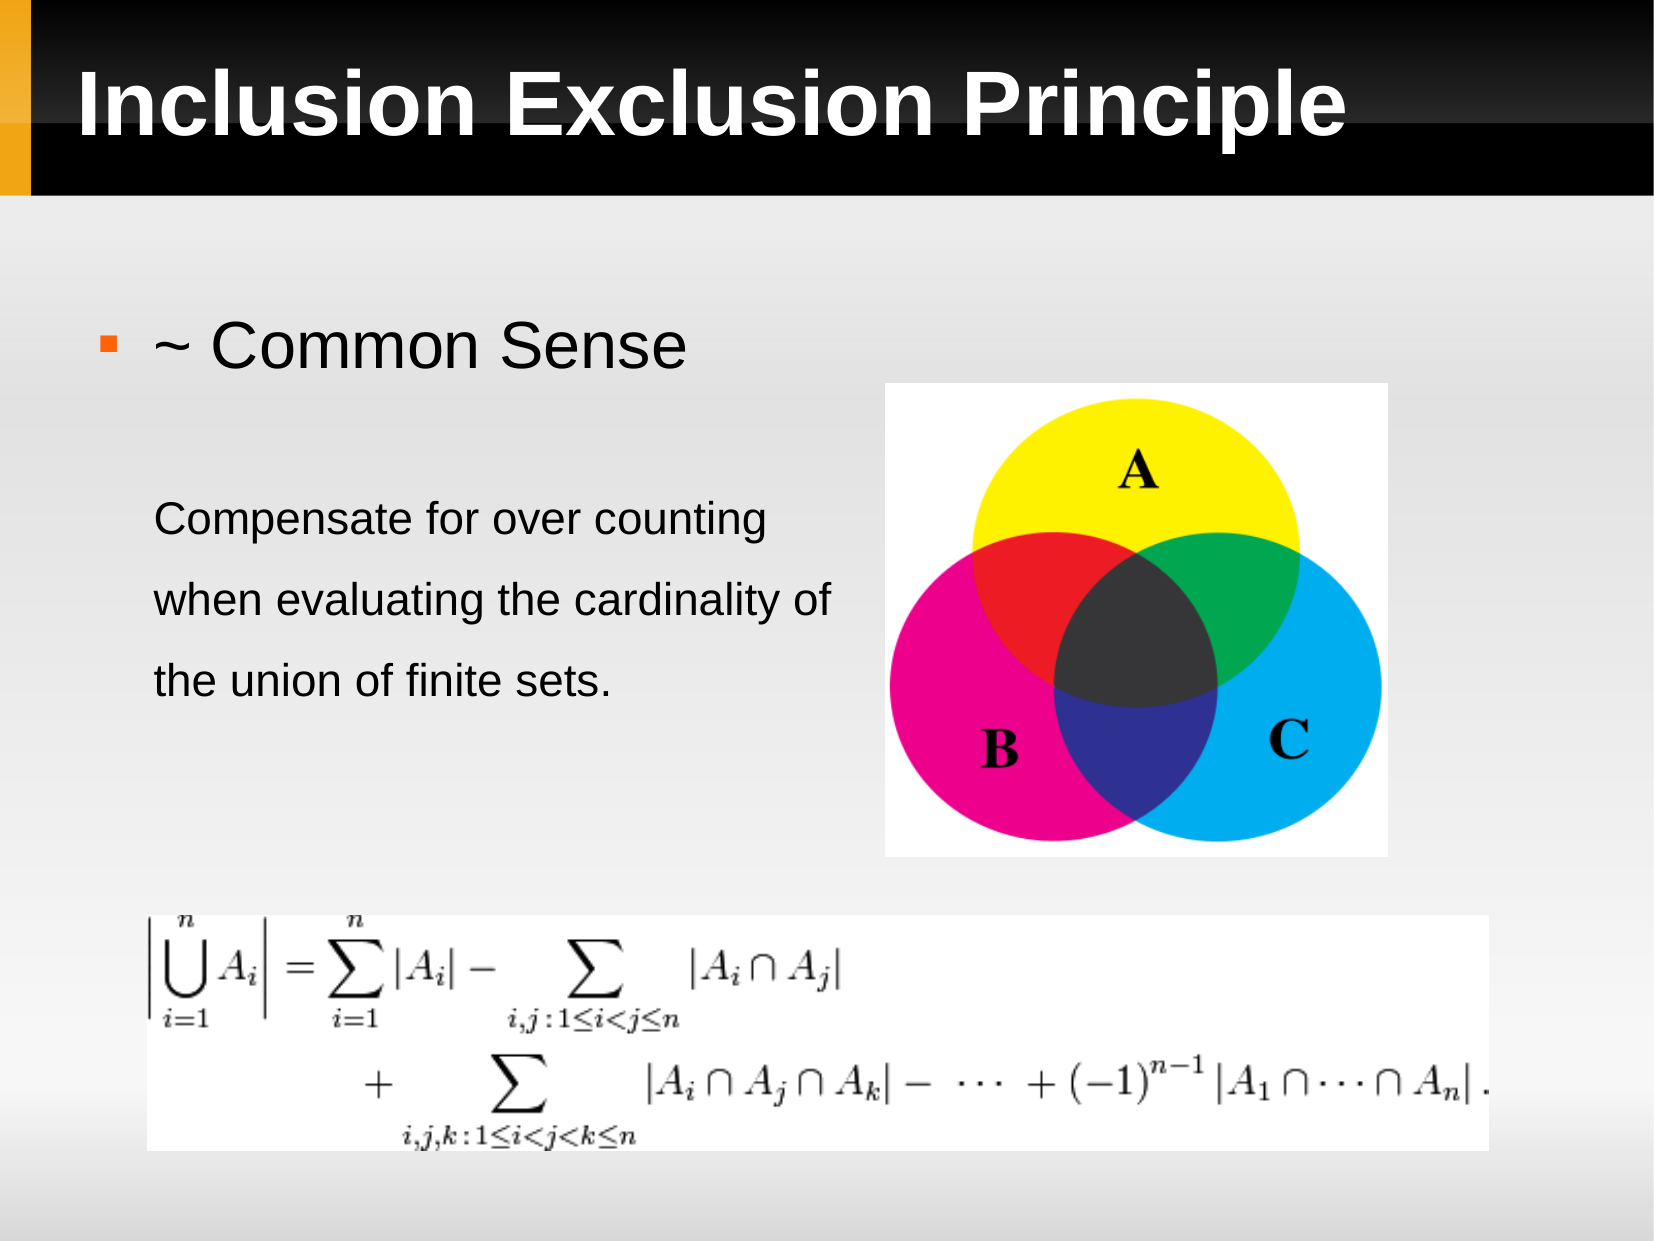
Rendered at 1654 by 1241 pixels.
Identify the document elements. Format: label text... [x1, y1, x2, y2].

title Inclusion Exclusion Principle [76, 7, 1565, 200]
list ~ Common Sense Compensate for over counting when evaluating the cardinality of the union of finite sets. [82, 307, 1571, 1116]
picture [0, 0, 1654, 1241]
